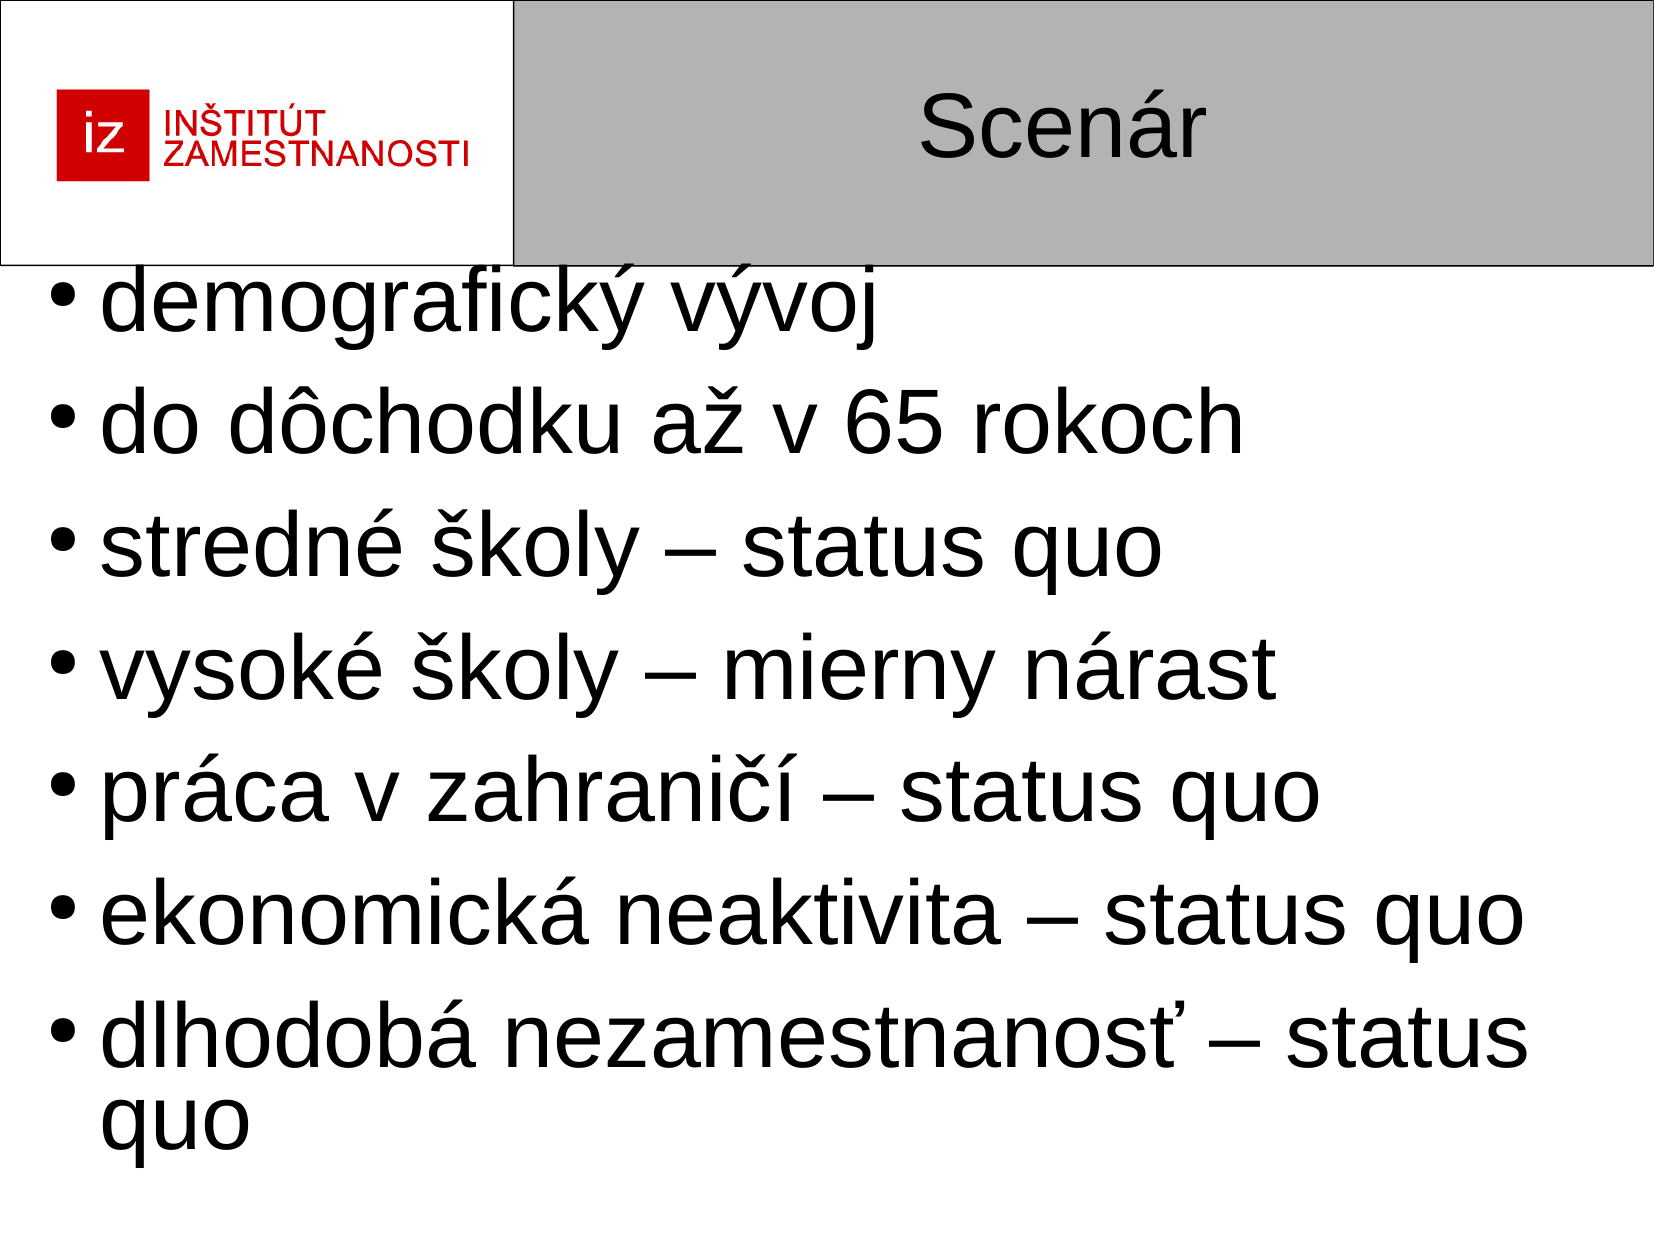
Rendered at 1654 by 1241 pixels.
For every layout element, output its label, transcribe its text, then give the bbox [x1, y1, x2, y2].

picture [5, 8, 512, 257]
list demografický vývoj do dôchodku až v 65 rokoch stredné školy – status quo vysoké školy – mierny nárast práca v zahraničí – status quo ekonomická neaktivita – status quo dlhodobá nezamestnanosť – status quo [29, 265, 1595, 1187]
title Scenár [561, 29, 1565, 237]
